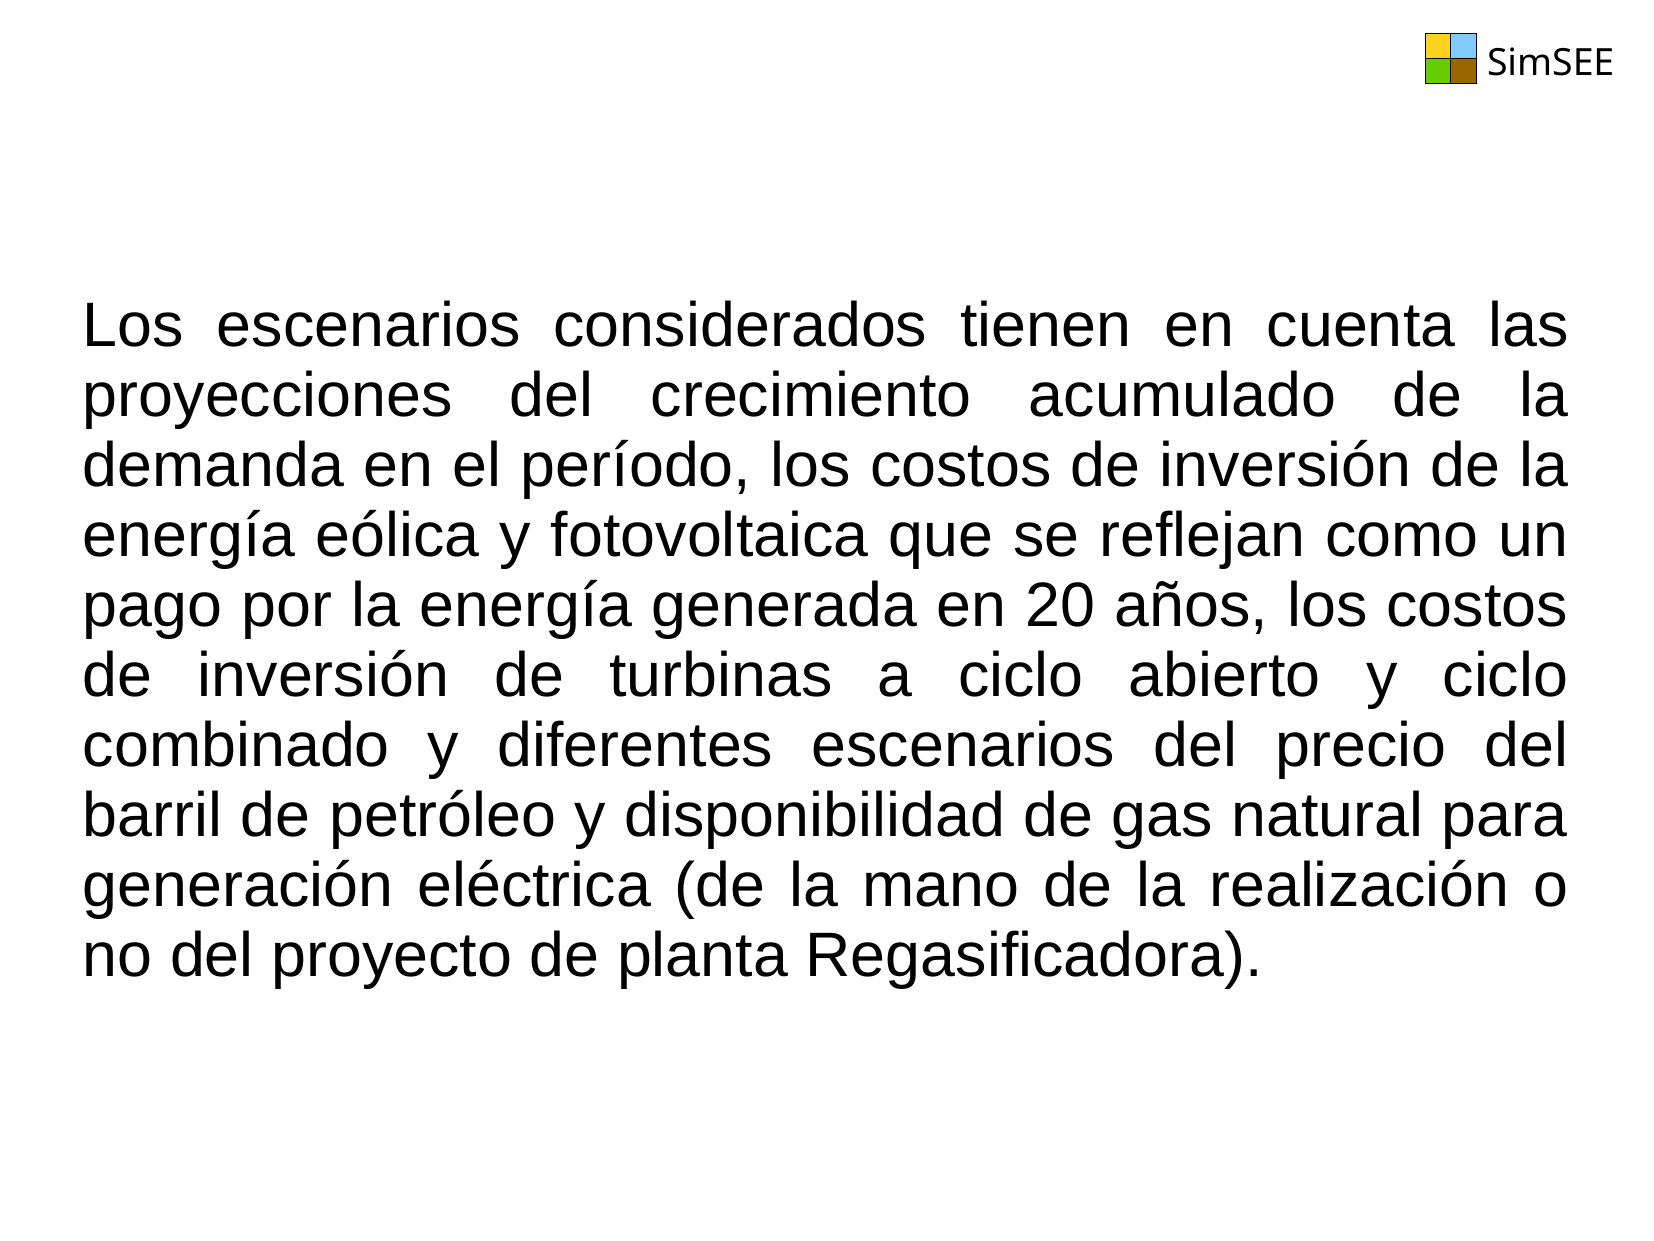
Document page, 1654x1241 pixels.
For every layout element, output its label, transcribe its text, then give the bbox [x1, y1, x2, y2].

list Los escenarios considerados tienen en cuenta las proyecciones del crecimiento acumulado de la demanda en el período, los costos de inversión de la energía eólica y fotovoltaica que se reflejan como un pago por la energía generada en 20 años, los costos de inversión de turbinas a ciclo abierto y ciclo combinado y diferentes escenarios del precio del barril de petróleo y disponibilidad de gas natural para generación eléctrica (de la mano de la realización o no del proyecto de planta Regasificadora). [82, 290, 1571, 1010]
